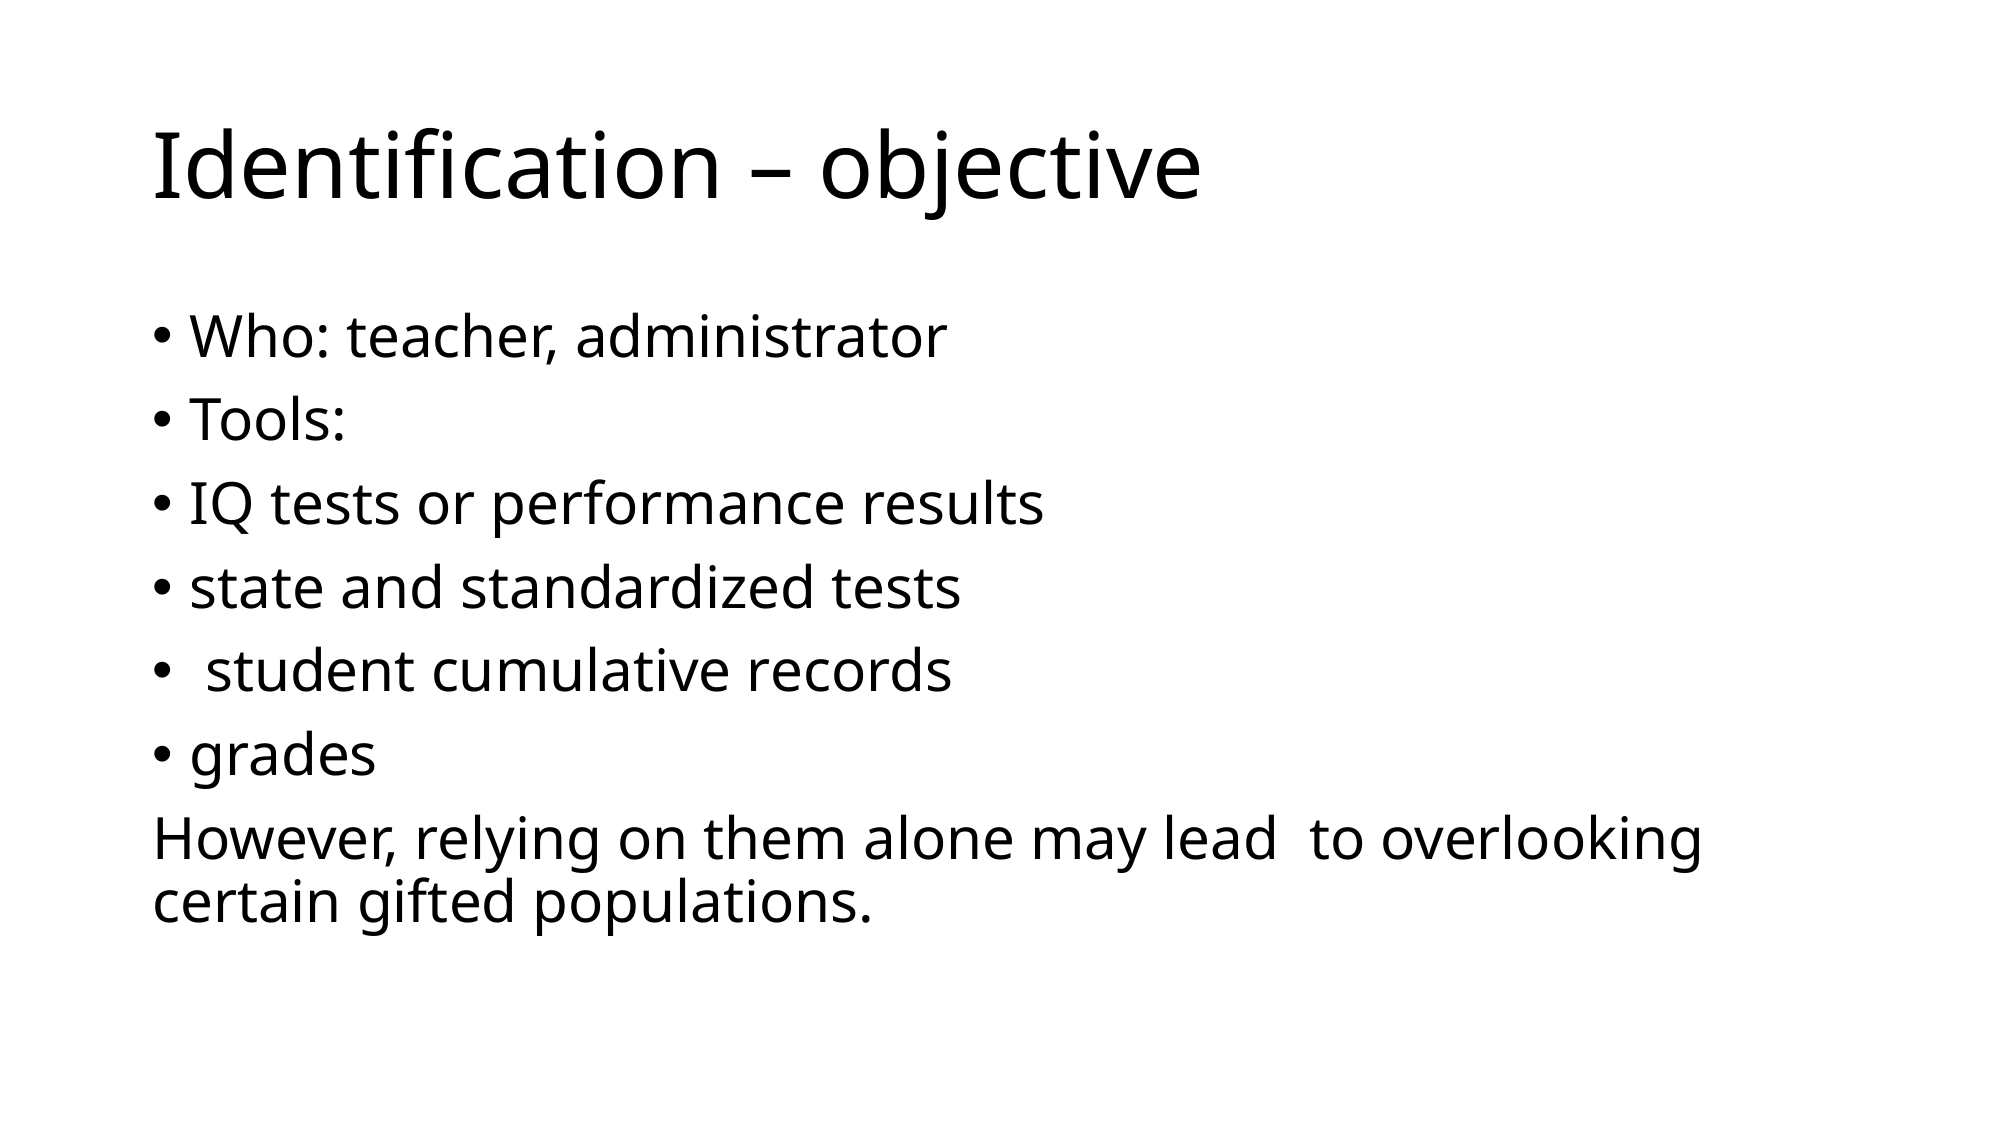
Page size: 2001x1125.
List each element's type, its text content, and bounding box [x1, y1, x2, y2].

title Identification – objective [137, 59, 1863, 278]
list Who: teacher, administrator Tools: IQ tests or performance results state and standardized tests student cumulative records grades However, relying on them alone may lead to overlooking certain gifted populations. [137, 299, 1863, 1014]
